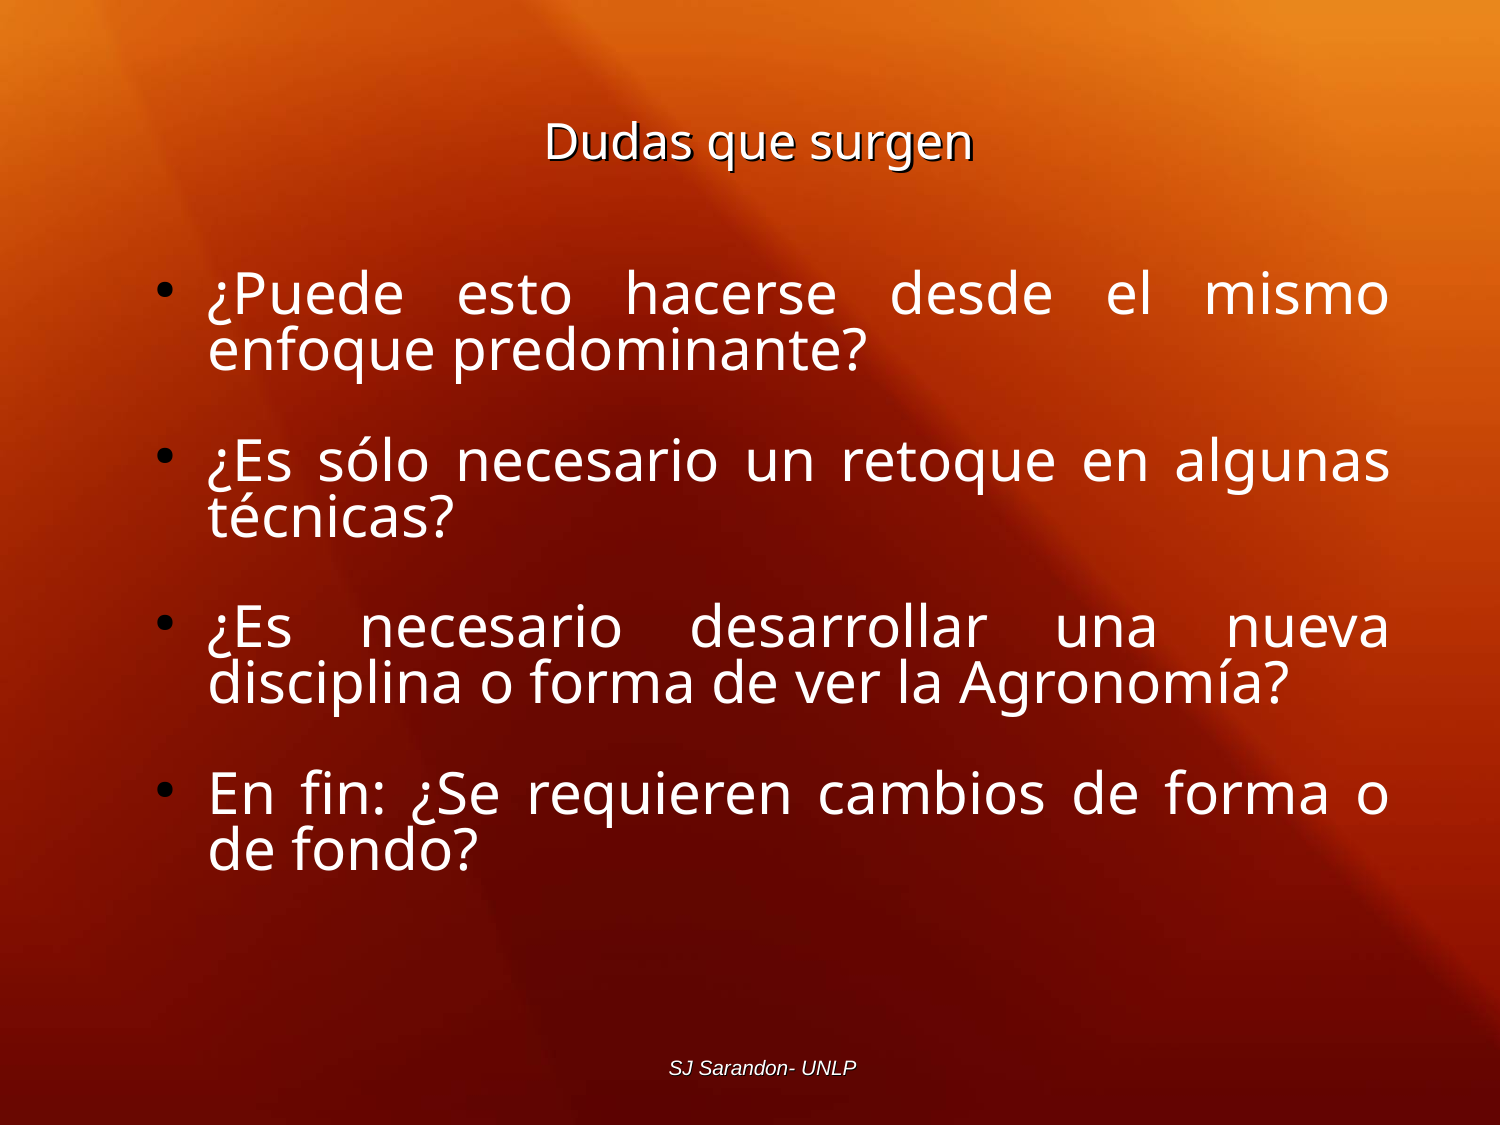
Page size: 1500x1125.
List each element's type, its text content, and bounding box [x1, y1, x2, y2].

list ¿Puede esto hacerse desde el mismo enfoque predominante? ¿Es sólo necesario un retoque en algunas técnicas? ¿Es necesario desarrollar una nueva disciplina o forma de ver la Agronomía? En fin: ¿Se requieren cambios de forma o de fondo? [121, 262, 1407, 937]
text_box SJ Sarandon- UNLP [524, 1009, 1000, 1088]
picture [0, 0, 1500, 1125]
title Dudas que surgen [75, 45, 1426, 233]
